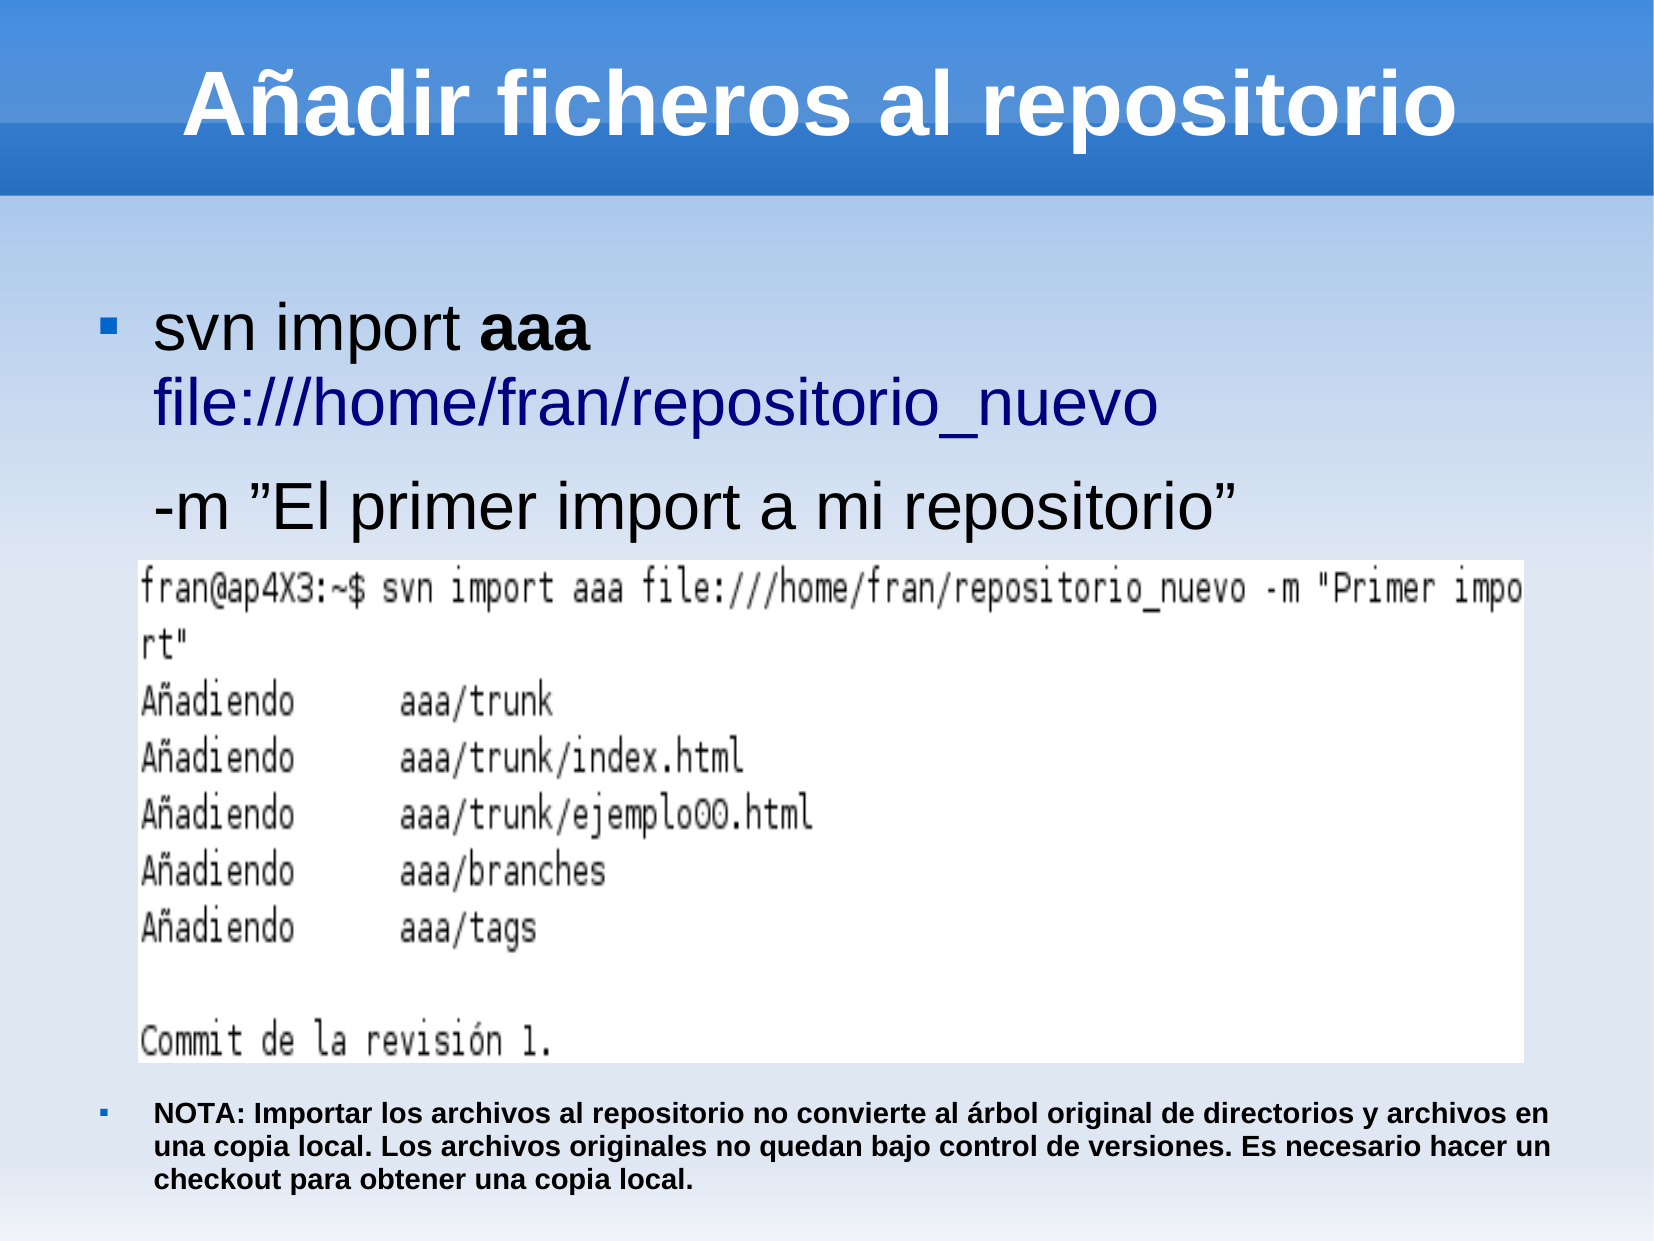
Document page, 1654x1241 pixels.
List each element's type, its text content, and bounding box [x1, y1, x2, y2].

picture [138, 560, 1524, 1063]
title Añadir ficheros al repositorio [76, 7, 1565, 200]
picture [0, 0, 1654, 1241]
list svn import aaa file:///home/fran/repositorio_nuevo -m ”El primer import a mi repositorio” NOTA: Importar los archivos al repositorio no convierte al árbol original de directorios y archivos en una copia local. Los archivos originales no quedan bajo control de versiones. Es necesario hacer un checkout para obtener una copia local. [82, 290, 1571, 1241]
